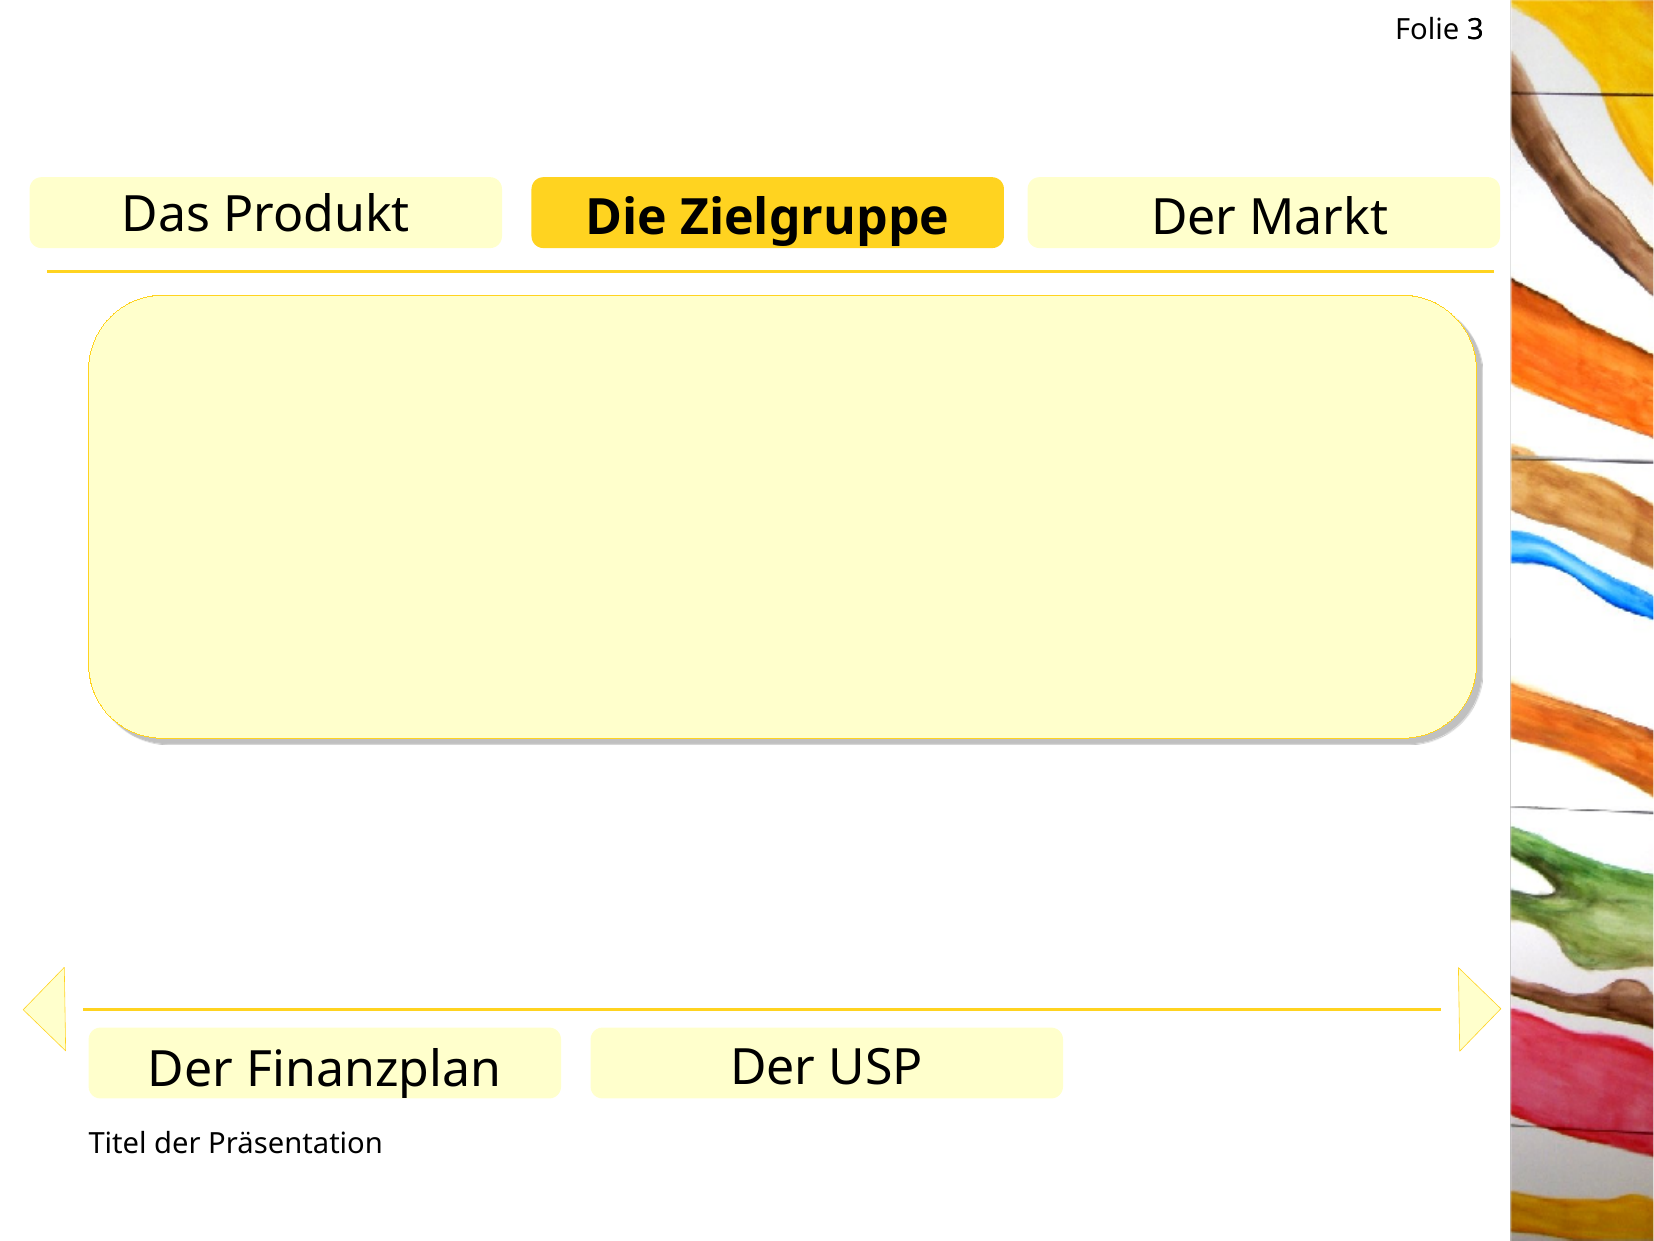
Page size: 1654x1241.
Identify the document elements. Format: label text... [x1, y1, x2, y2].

text_box Die Zielgruppe [531, 177, 1004, 253]
picture [1180, 0, 1654, 1241]
text_box Der Markt [1033, 177, 1506, 253]
text_box Das Produkt [29, 174, 502, 251]
text_box Der Finanzplan [88, 1029, 562, 1105]
text_box Der USP [590, 1027, 1063, 1103]
